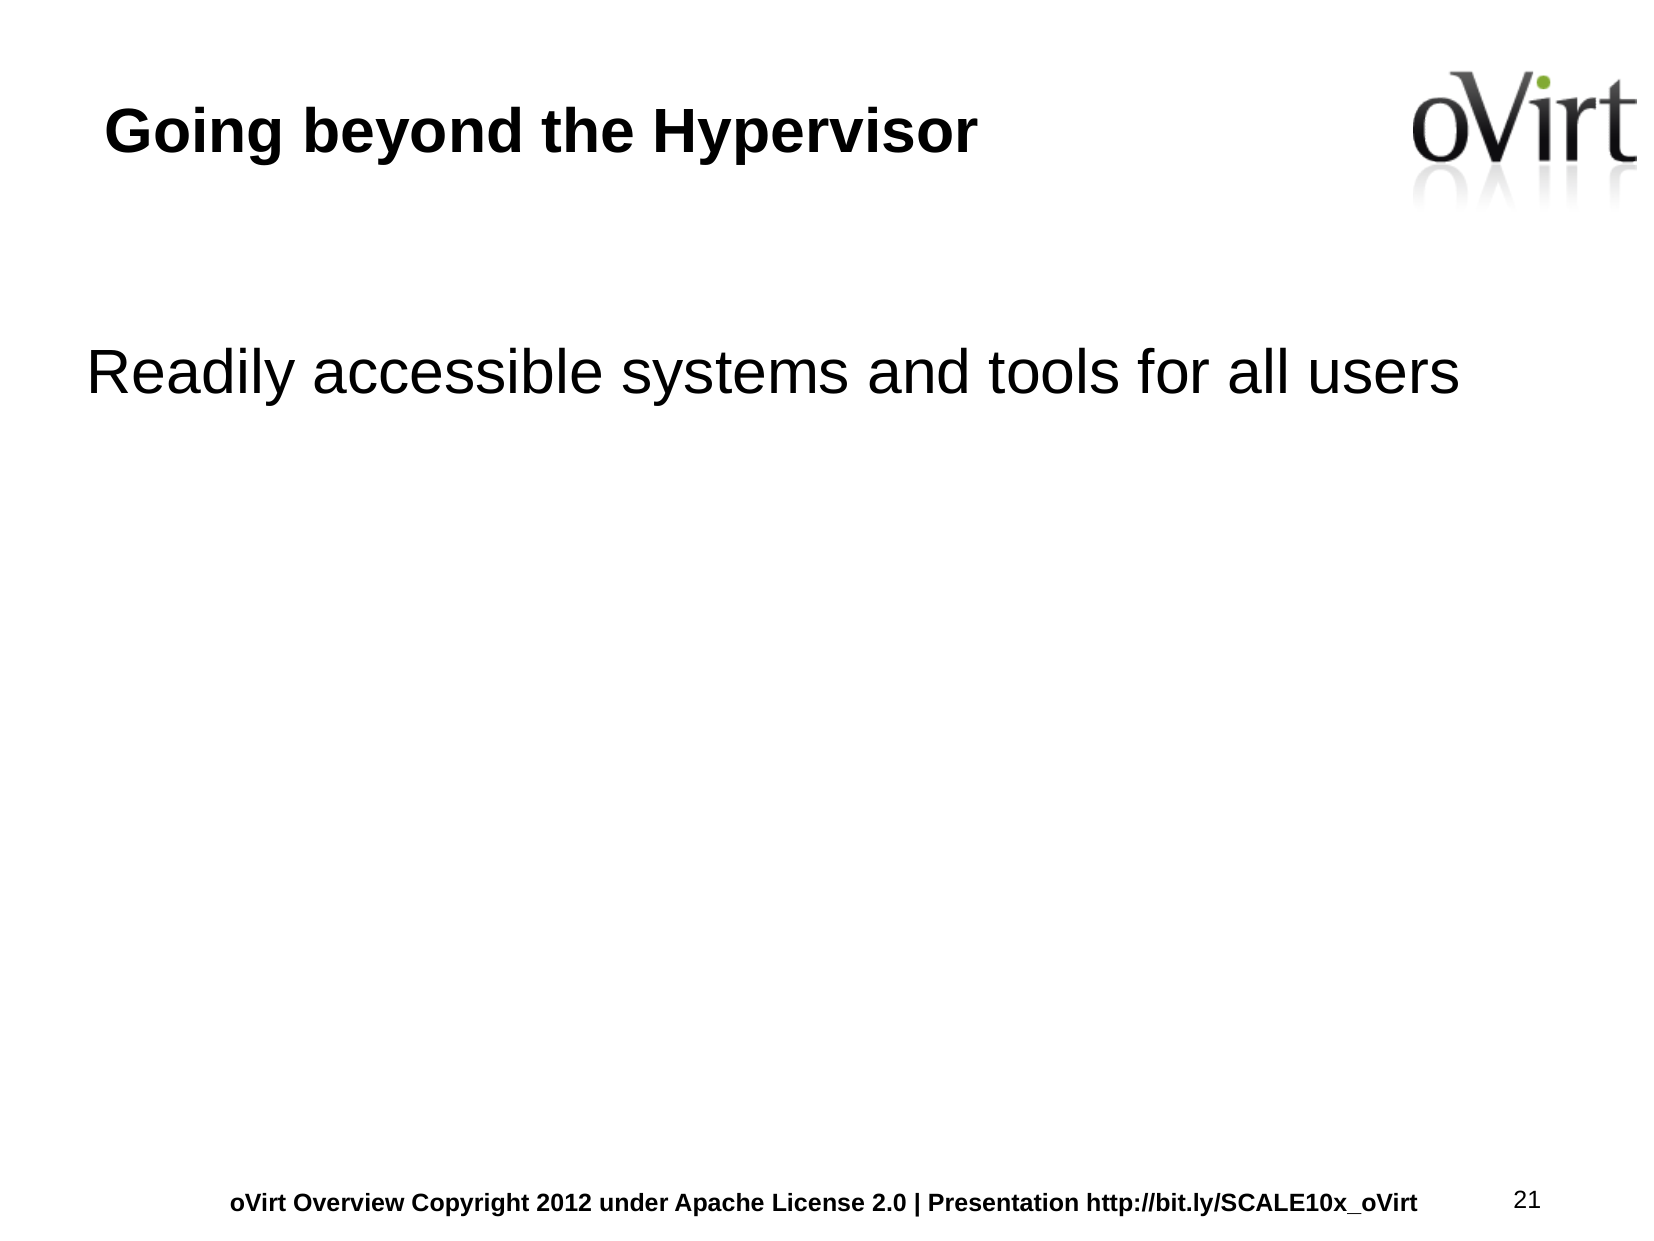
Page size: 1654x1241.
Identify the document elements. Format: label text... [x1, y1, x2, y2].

picture [1413, 63, 1637, 212]
list Readily accessible systems and tools for all users [86, 337, 1576, 451]
title Going beyond the Hypervisor [82, 37, 1303, 226]
